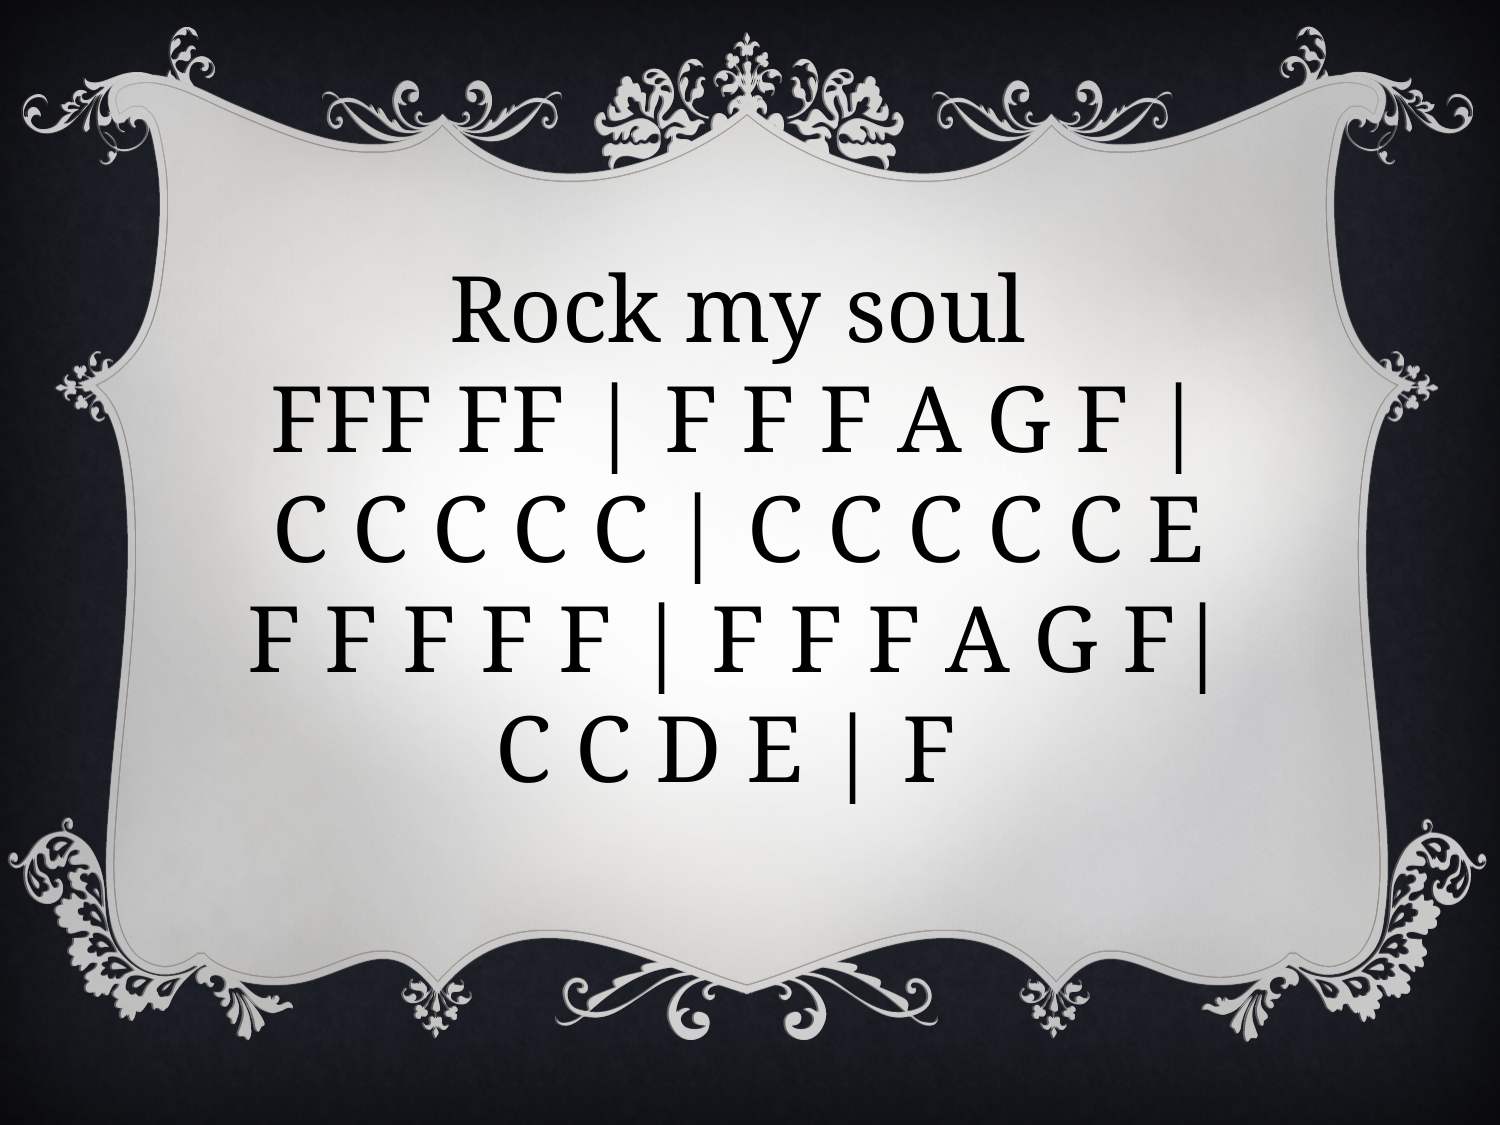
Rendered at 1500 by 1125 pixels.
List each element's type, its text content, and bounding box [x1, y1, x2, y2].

picture [0, 0, 1500, 1125]
text_box Rock my soul FFF FF | F F F A G F | C C C C C | C C C C C E F F F F F | F F F A G F| C C D E | F [218, 243, 1258, 809]
